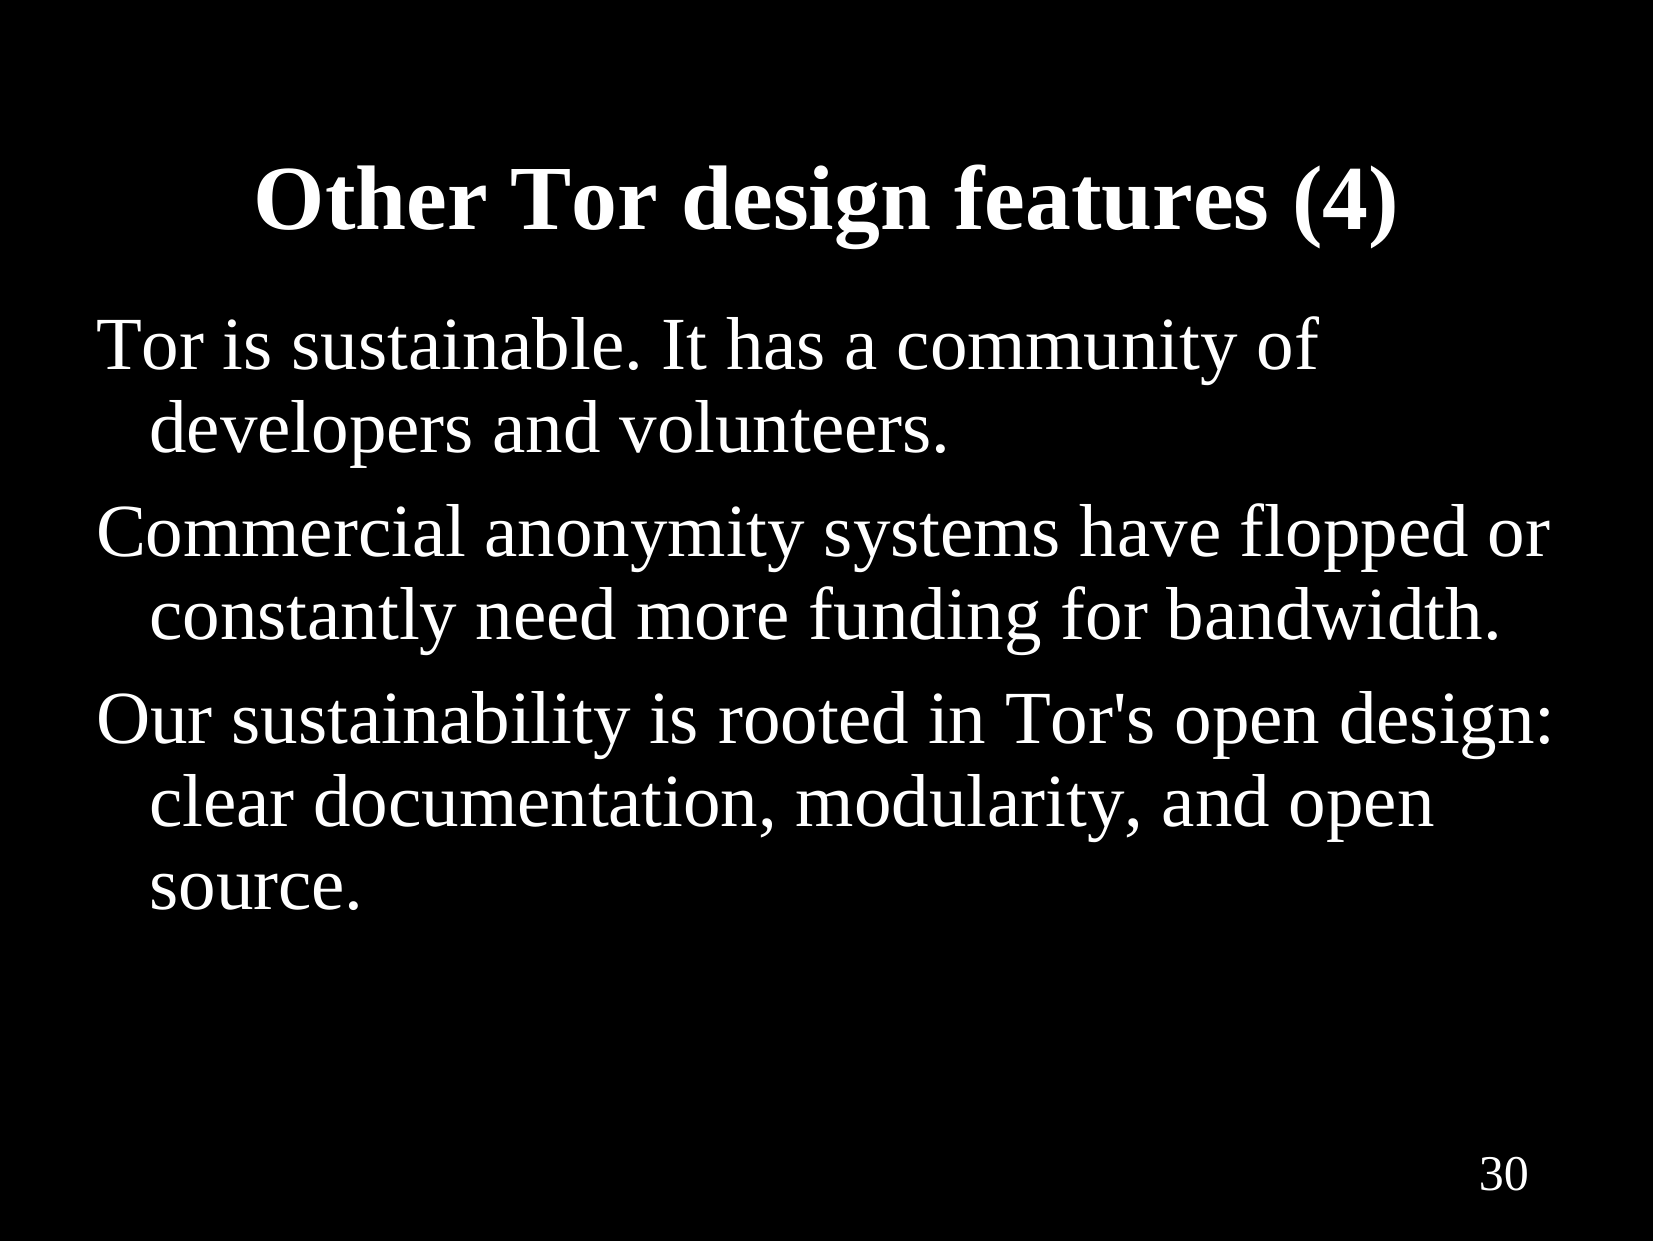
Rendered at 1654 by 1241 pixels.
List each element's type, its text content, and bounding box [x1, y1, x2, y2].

title Other Tor design features (4) [121, 103, 1534, 294]
list Tor is sustainable. It has a community of developers and volunteers. Commercial anonymity systems have flopped or constantly need more funding for bandwidth. Our sustainability is rooted in Tor's open design: clear documentation, modularity, and open source. [78, 302, 1570, 1085]
